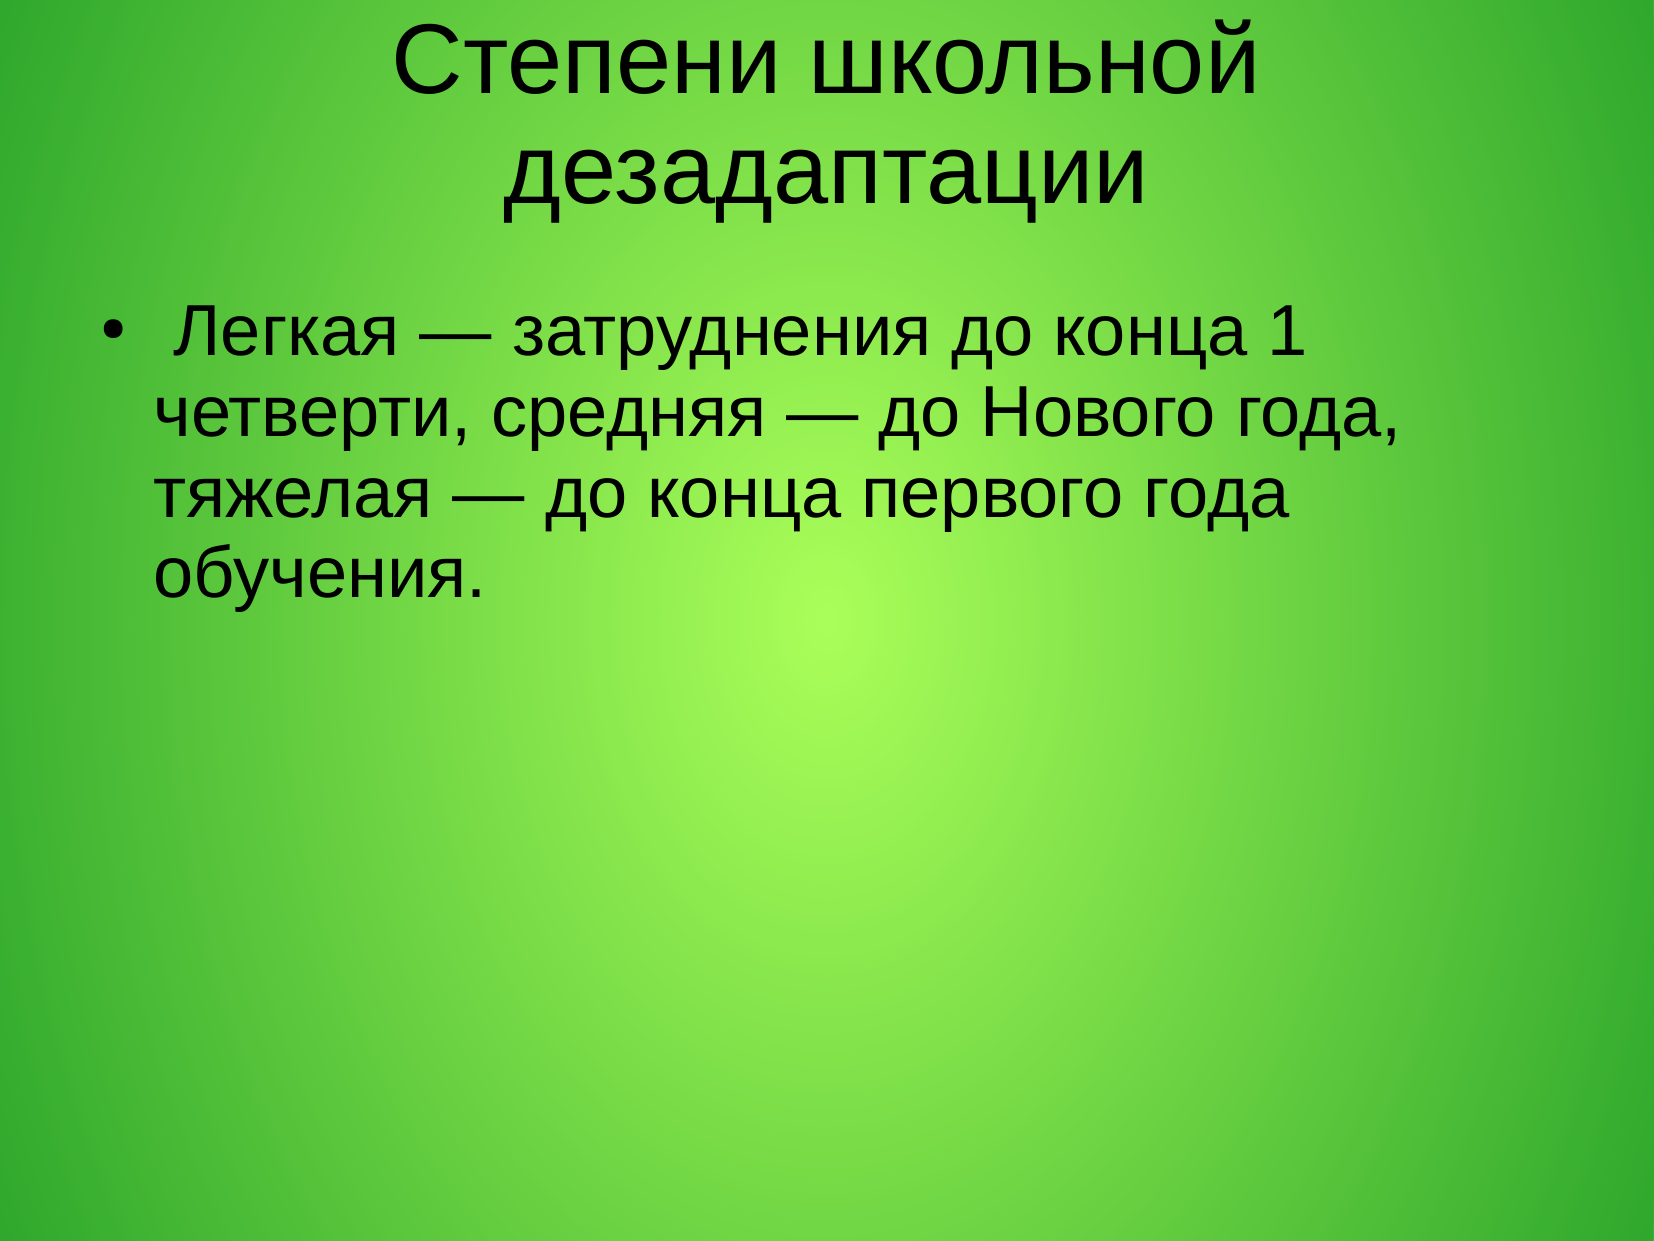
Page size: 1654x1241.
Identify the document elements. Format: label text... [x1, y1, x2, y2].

list Легкая — затруднения до конца 1 четверти, средняя — до Нового года, тяжелая — до конца первого года обучения. [82, 290, 1538, 1010]
title Степени школьной дезадаптации [82, 3, 1571, 226]
